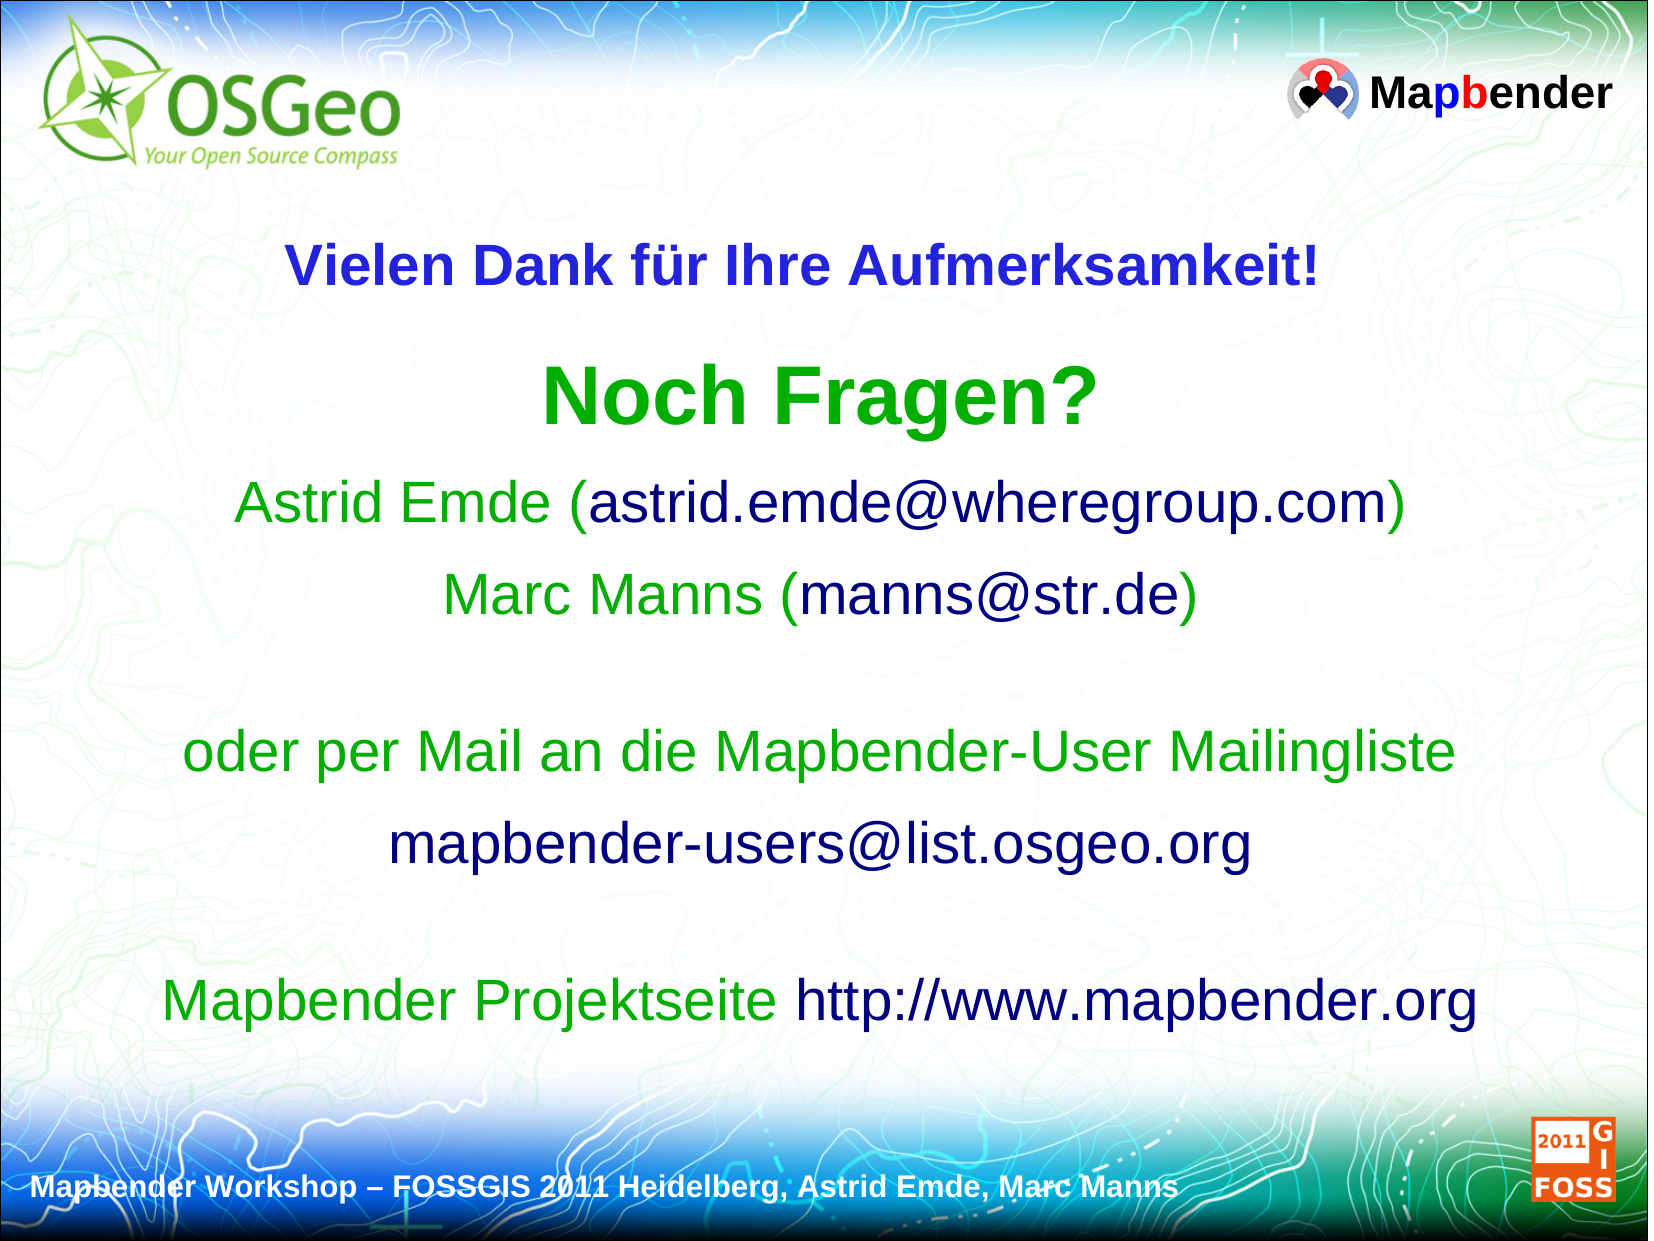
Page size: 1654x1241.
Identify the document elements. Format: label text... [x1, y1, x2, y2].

picture [1, 1, 1647, 1240]
title Vielen Dank für Ihre Aufmerksamkeit! [59, 177, 1548, 353]
list Noch Fragen? Astrid Emde (astrid.emde@wheregroup.com) Marc Manns (manns@str.de) oder per Mail an die Mapbender-User Mailingliste mapbender-users@list.osgeo.org Mapbender Projektseite http://www.mapbender.org [76, 349, 1565, 1182]
